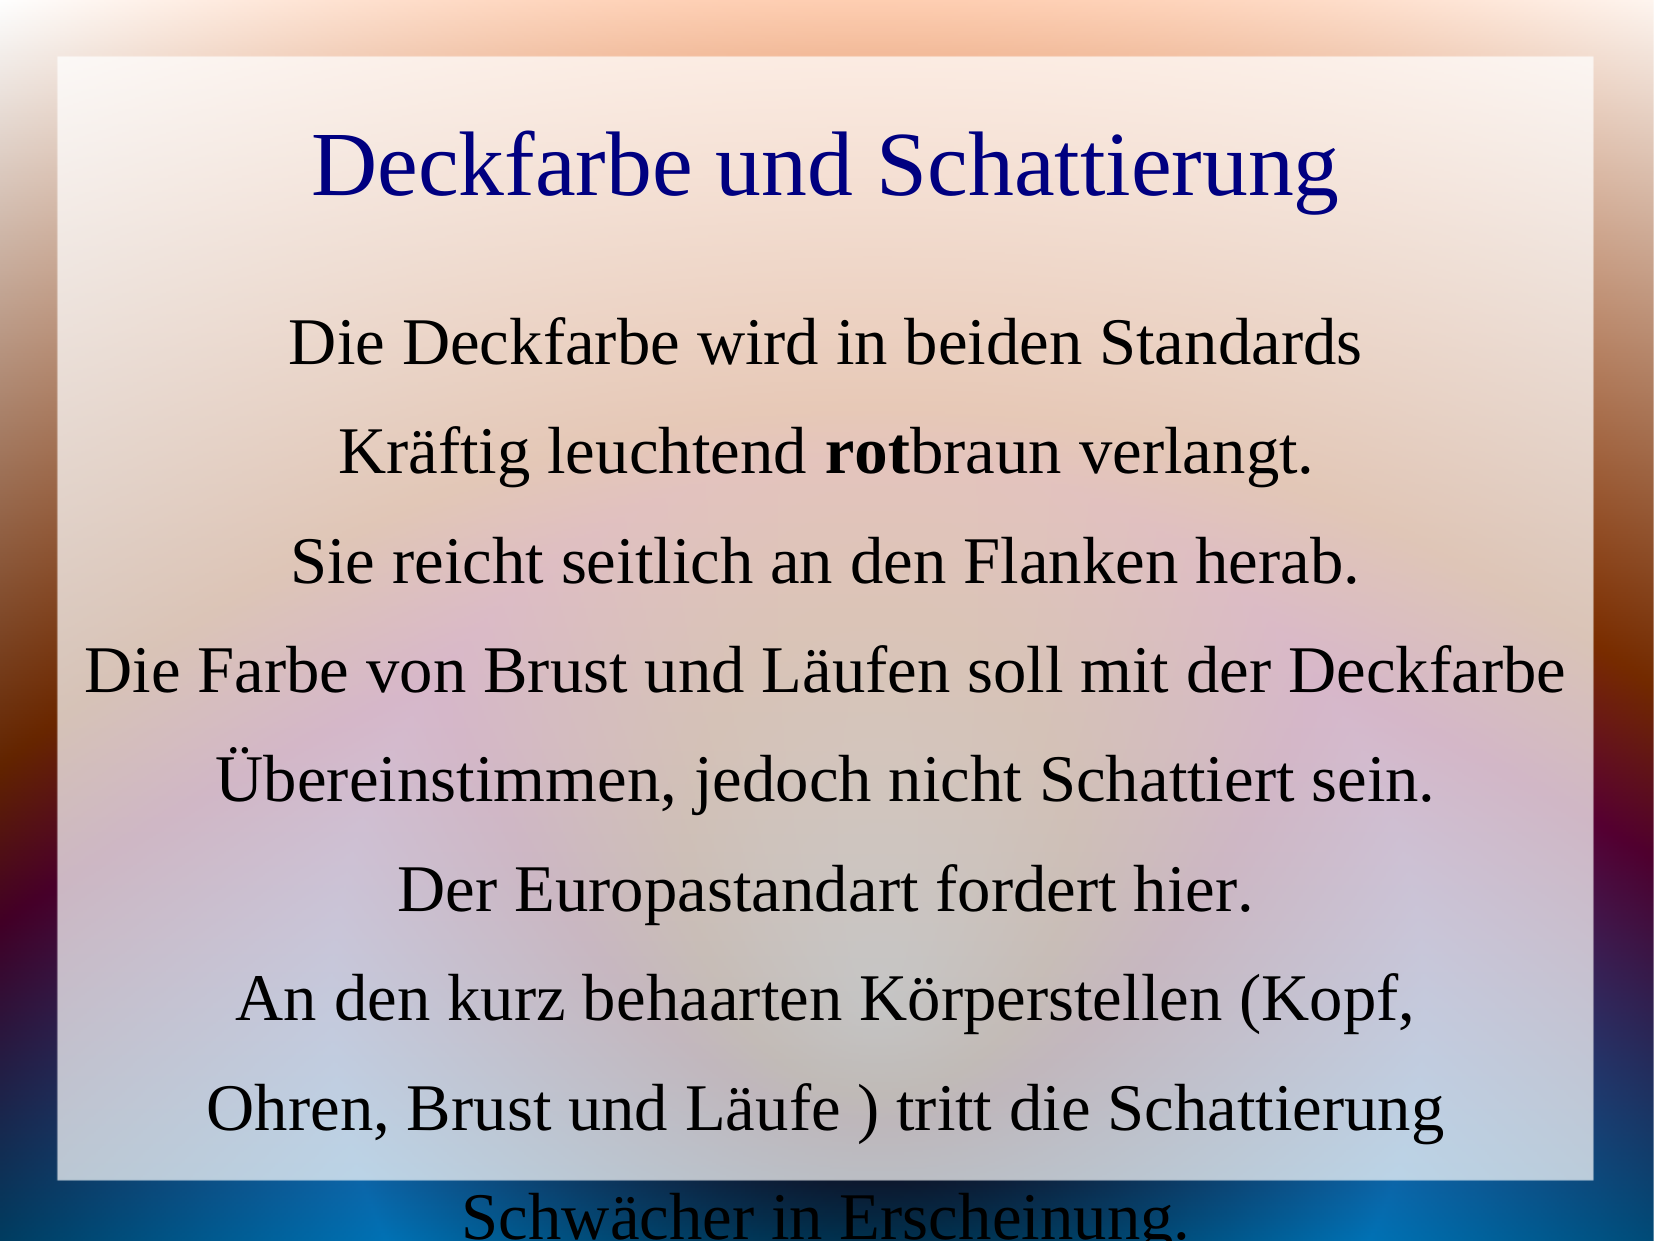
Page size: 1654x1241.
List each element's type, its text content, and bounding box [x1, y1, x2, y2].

subtitle Die Deckfarbe wird in beiden Standards Kräftig leuchtend rotbraun verlangt. Sie reicht seitlich an den Flanken herab. Die Farbe von Brust und Läufen soll mit der Deckfarbe Übereinstimmen, jedoch nicht Schattiert sein. Der Europastandart fordert hier. An den kurz behaarten Körperstellen (Kopf, Ohren, Brust und Läufe ) tritt die Schattierung Schwächer in Erscheinung. [82, 297, 1571, 1027]
title Deckfarbe und Schattierung [82, 62, 1571, 256]
